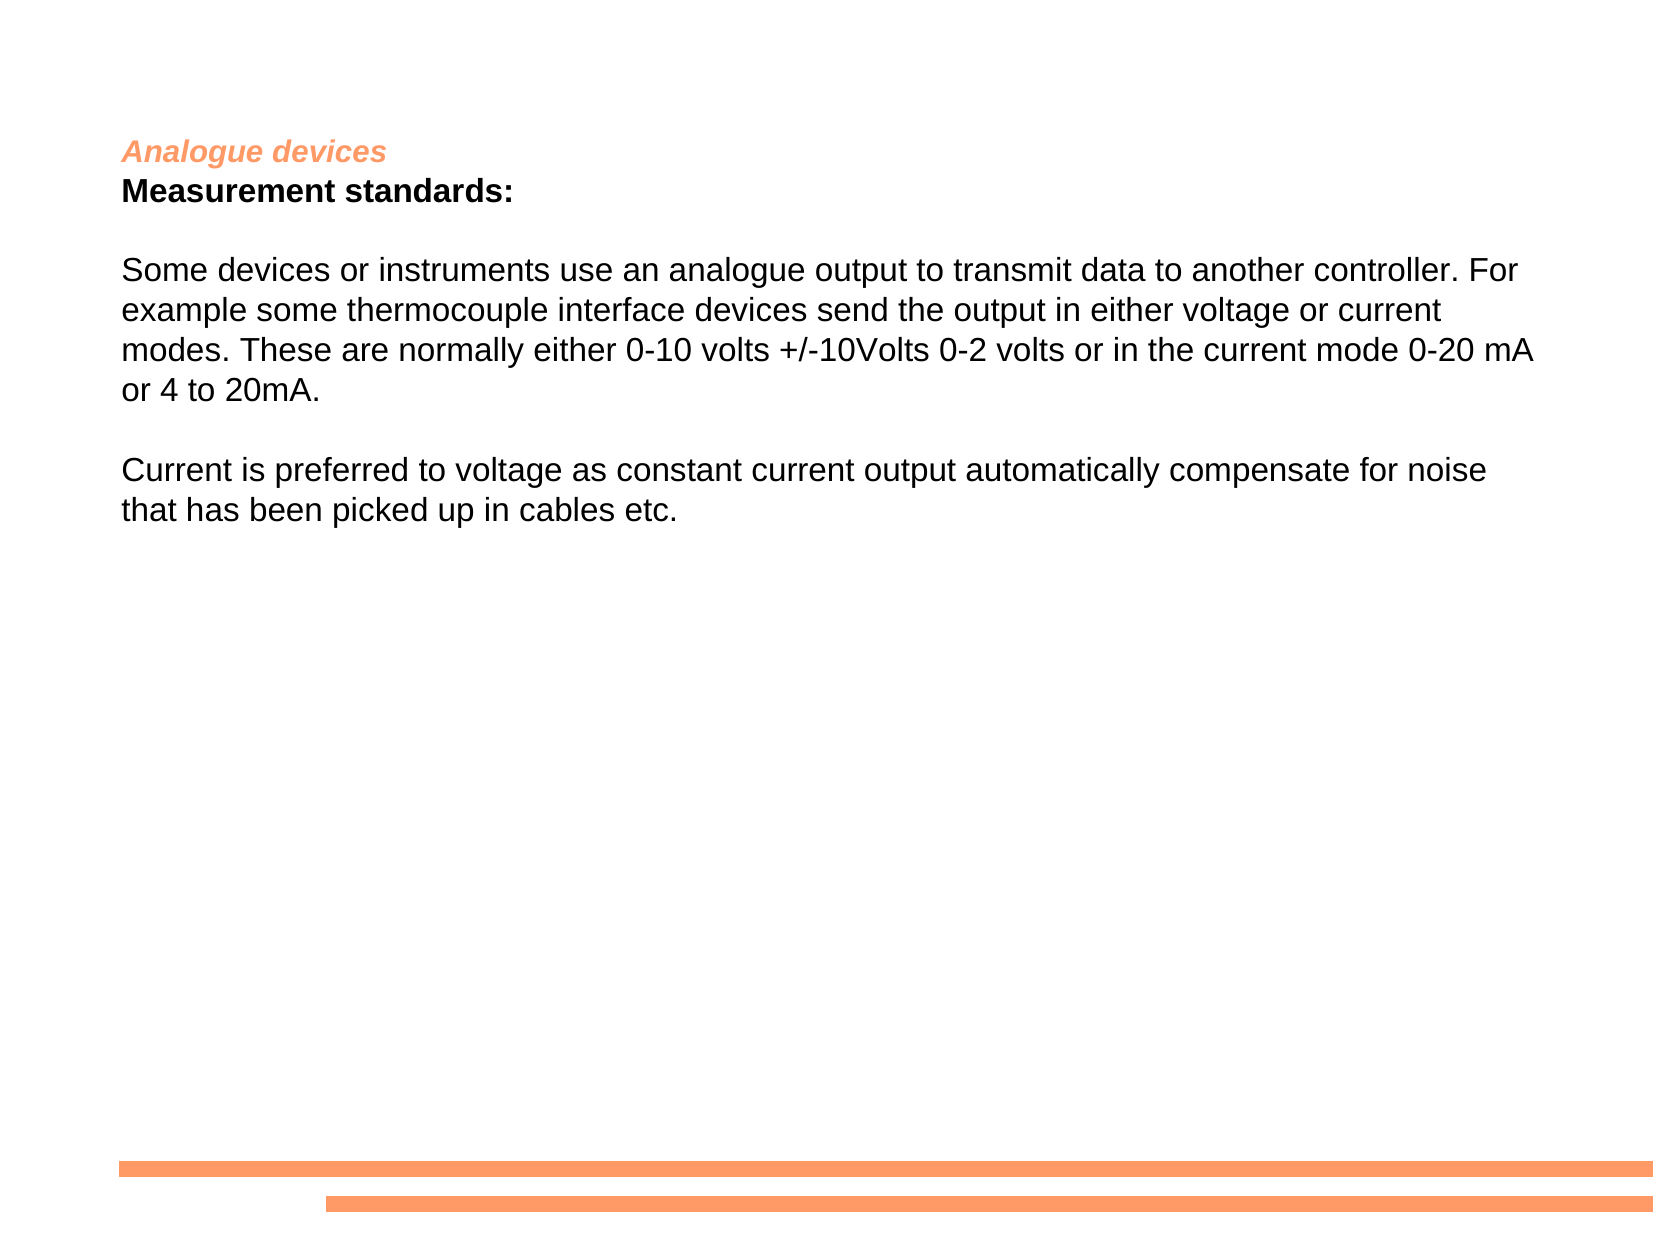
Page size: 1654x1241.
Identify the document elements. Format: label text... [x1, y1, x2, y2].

title Analogue devices [121, 130, 1534, 168]
list Measurement standards: Some devices or instruments use an analogue output to transmit data to another controller. For example some thermocouple interface devices send the output in either voltage or current modes. These are normally either 0-10 volts +/-10Volts 0-2 volts or in the current mode 0-20 mA or 4 to 20mA. Current is preferred to voltage as constant current output automatically compensate for noise that has been picked up in cables etc. [121, 168, 1551, 614]
